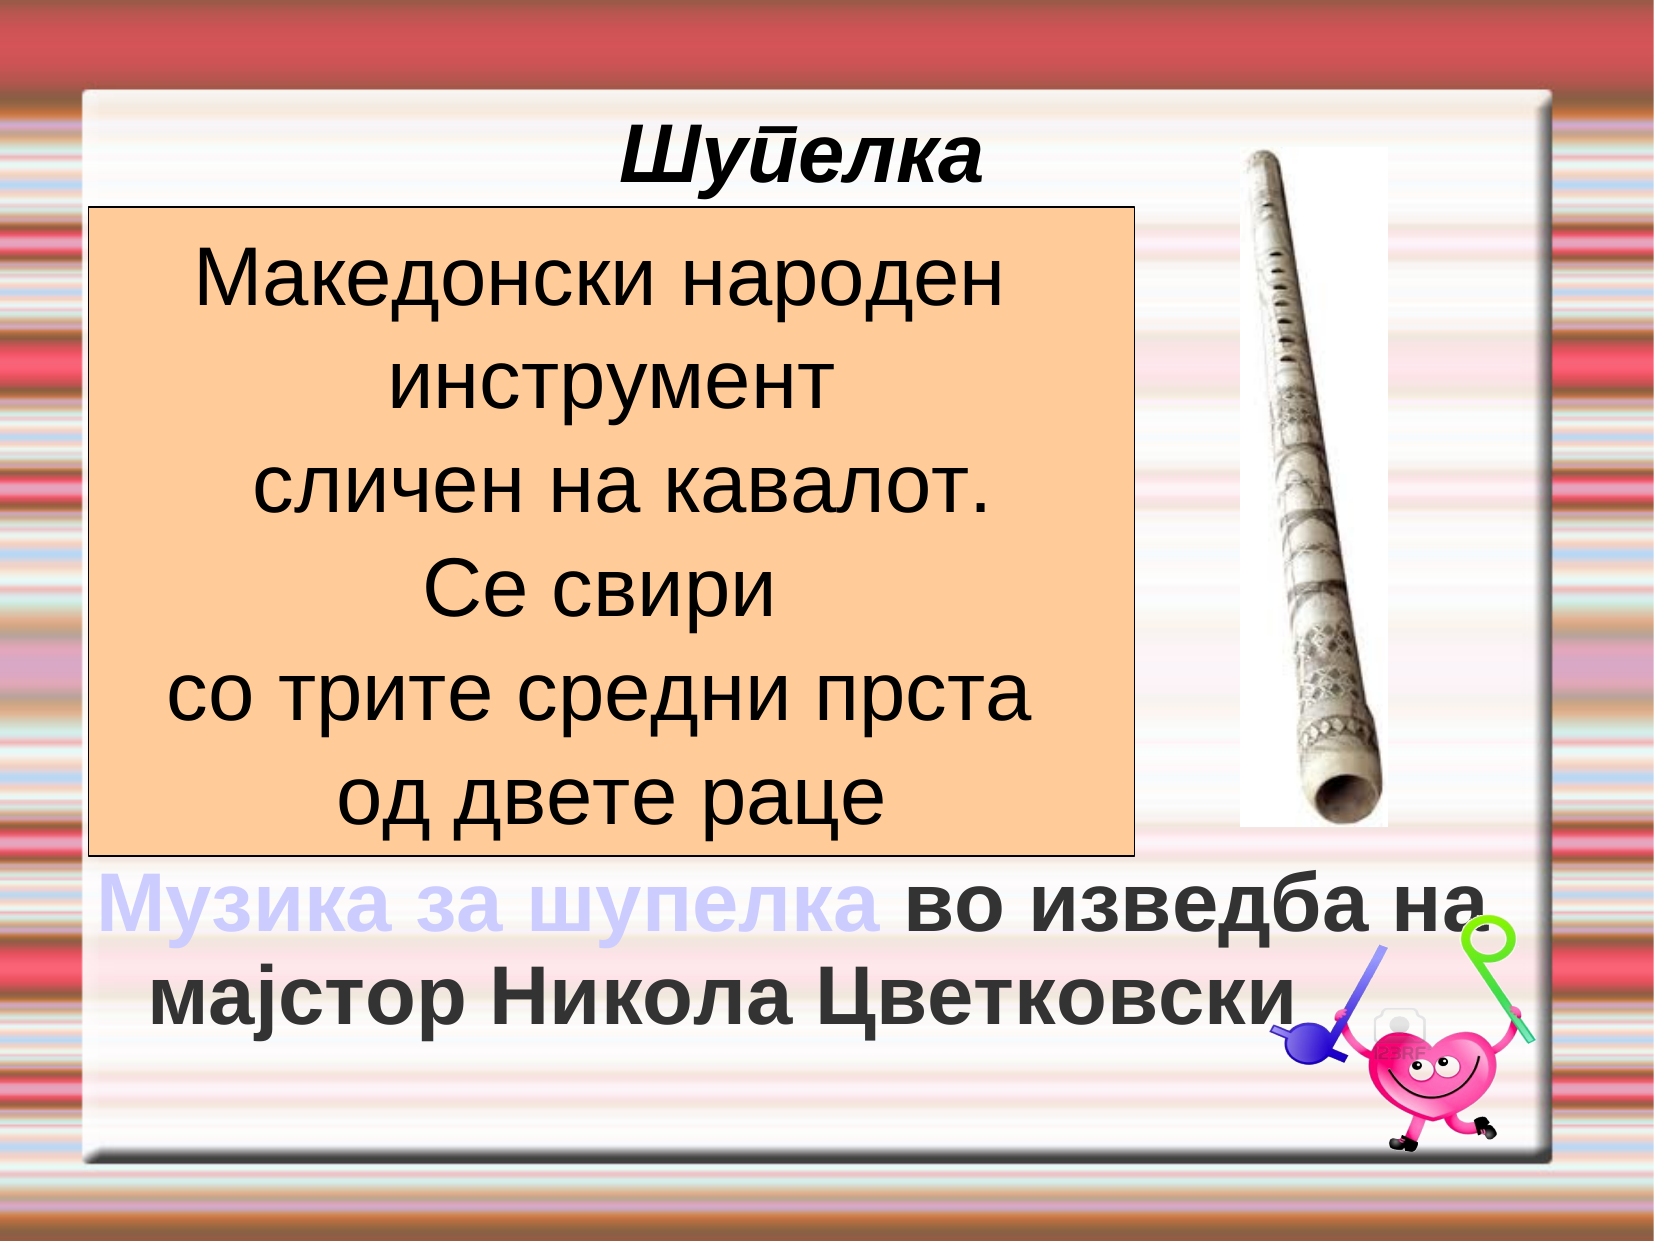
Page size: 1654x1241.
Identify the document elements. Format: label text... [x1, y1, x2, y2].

title Шупелка [59, 0, 1546, 325]
picture [1269, 915, 1536, 1152]
text_box Македонски народен инструмент сличен на кавалот. Се свири со трите средни прста од двете раце [88, 206, 1135, 857]
picture [0, 0, 1654, 1241]
list Музика за шупелка во изведба на мајстор Никола Цветковски [79, 856, 1566, 1232]
